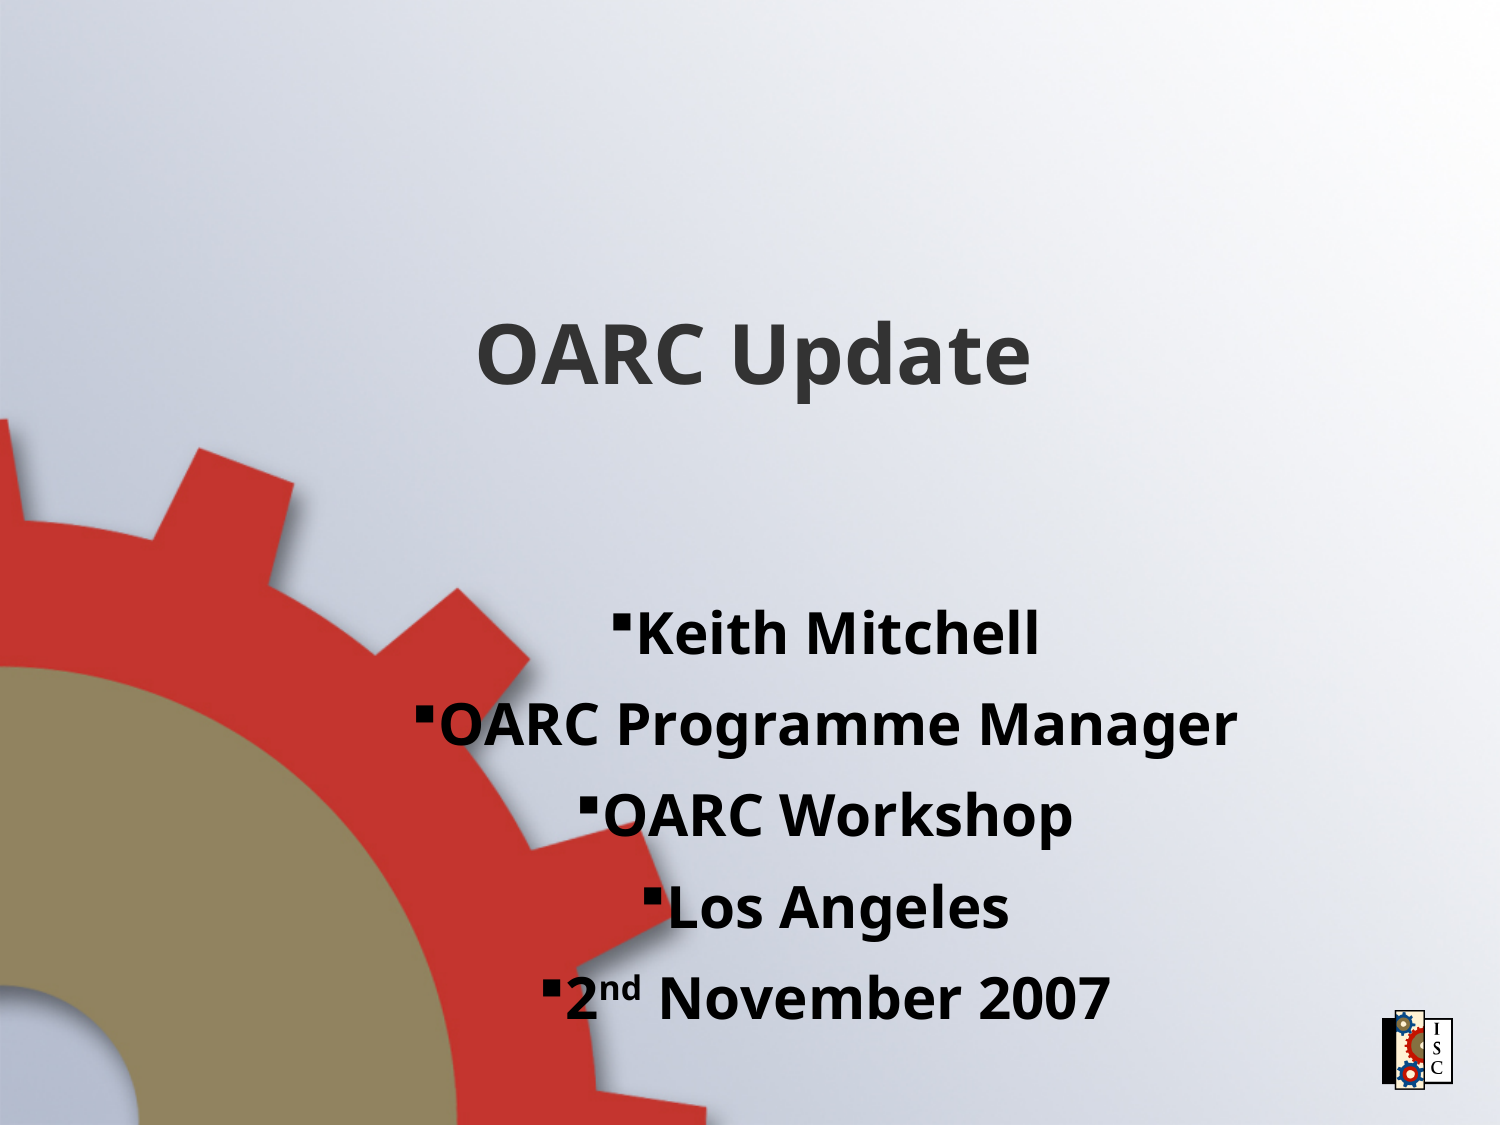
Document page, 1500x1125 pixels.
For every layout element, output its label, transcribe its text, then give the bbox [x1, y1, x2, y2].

picture [0, 0, 1500, 1125]
subtitle Keith Mitchell OARC Programme Manager OARC Workshop Los Angeles 2nd November 2007 [225, 612, 1276, 1016]
title OARC Update [116, 254, 1392, 450]
